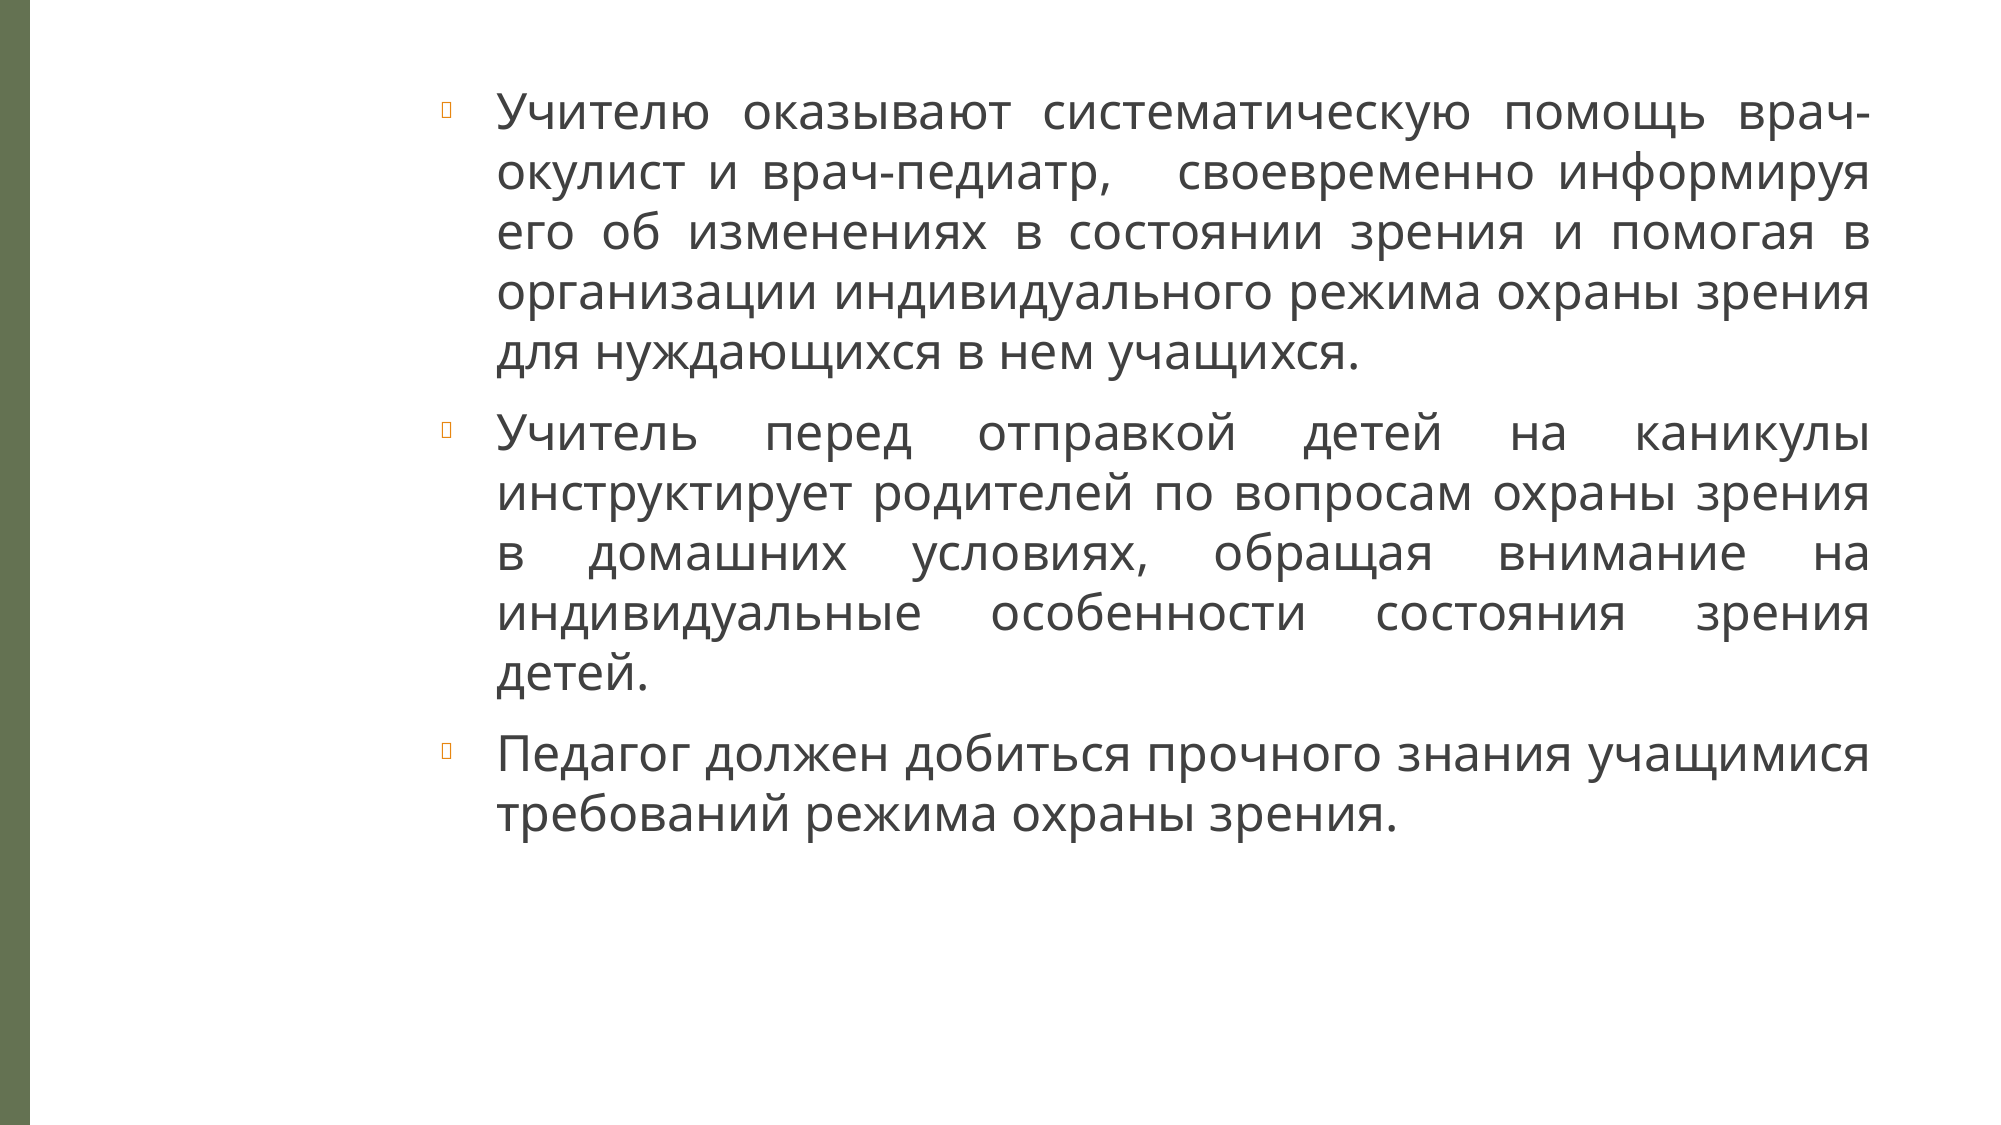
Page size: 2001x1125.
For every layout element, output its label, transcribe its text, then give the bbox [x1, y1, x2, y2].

list Учителю оказывают систематическую помощь врач-окулист и врач-педиатр, своевременно информируя его об изменениях в состоянии зрения и помогая в организации индивидуального режима охраны зрения для нуждающихся в нем учащихся. Учитель перед отправкой детей на каникулы инструктирует родителей по вопросам охраны зрения в домашних условиях, обращая внимание на индивидуальные особенности состояния зрения детей. Педагог должен добиться прочного знания учащимися требований режима охраны зрения. [424, 64, 1888, 987]
